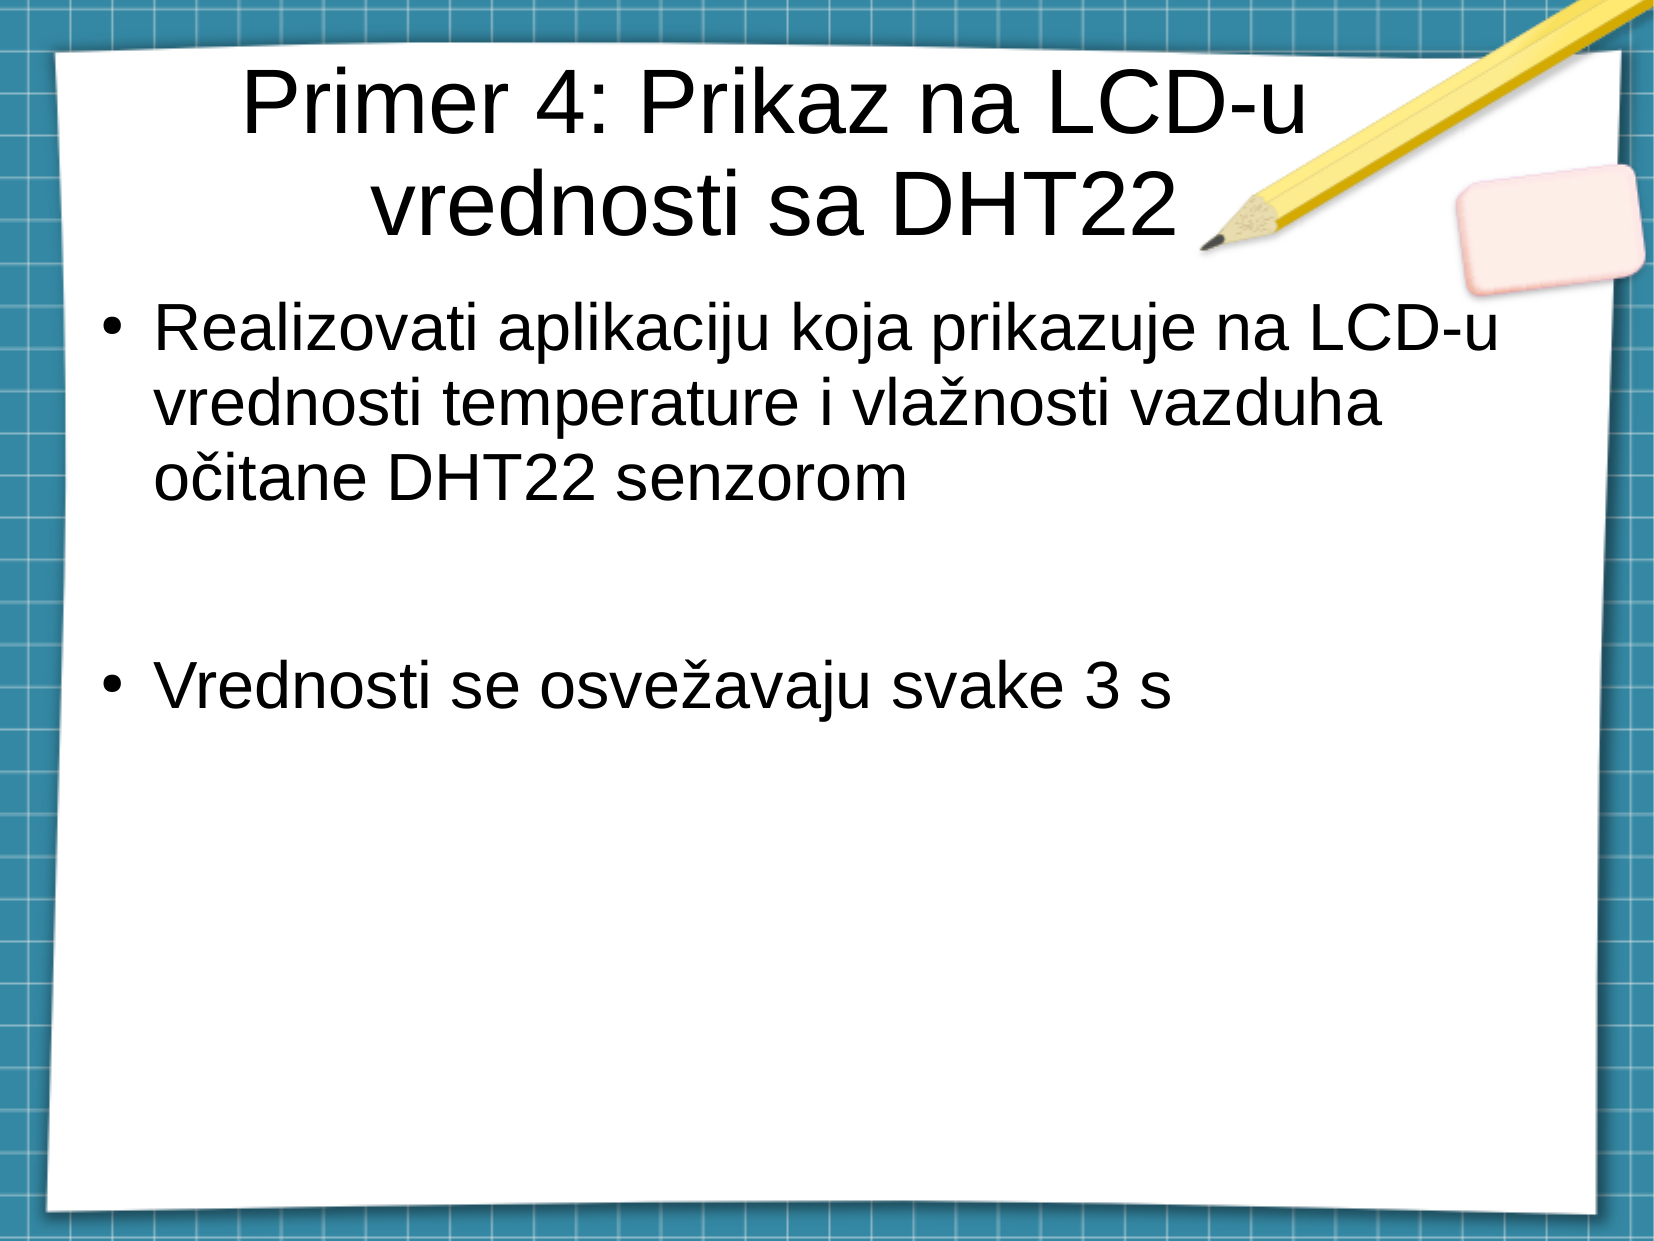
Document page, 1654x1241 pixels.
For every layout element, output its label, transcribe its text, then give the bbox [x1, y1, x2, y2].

title Primer 4: Prikaz na LCD-u vrednosti sa DHT22 [82, 49, 1571, 257]
picture [0, 0, 1654, 1241]
list Realizovati aplikaciju koja prikazuje na LCD-u vrednosti temperature i vlažnosti vazduha očitane DHT22 senzorom Vrednosti se osvežavaju svake 3 s [82, 290, 1571, 1010]
